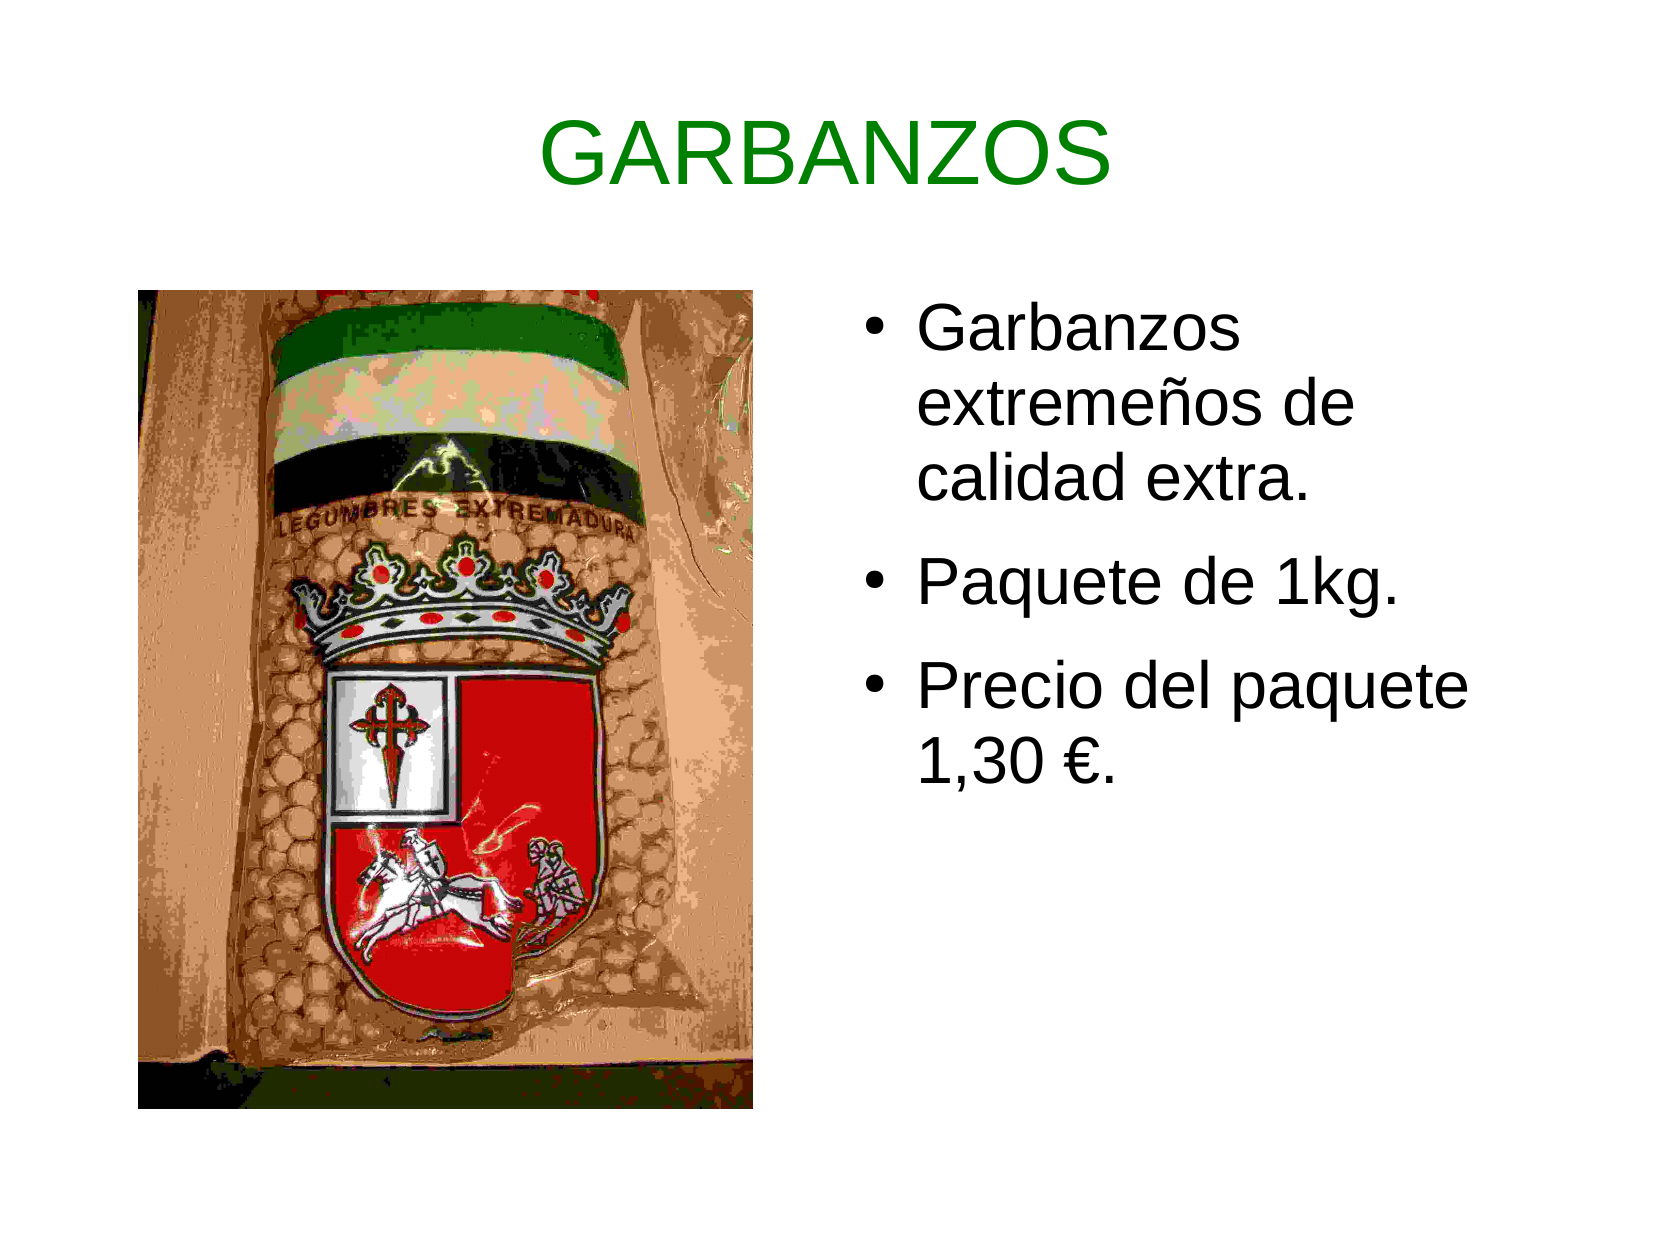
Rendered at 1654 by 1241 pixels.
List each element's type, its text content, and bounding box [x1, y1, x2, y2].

picture [138, 290, 753, 1109]
list Garbanzos extremeños de calidad extra. Paquete de 1kg. Precio del paquete 1,30 €. [845, 290, 1572, 1109]
title GARBANZOS [82, 49, 1571, 257]
